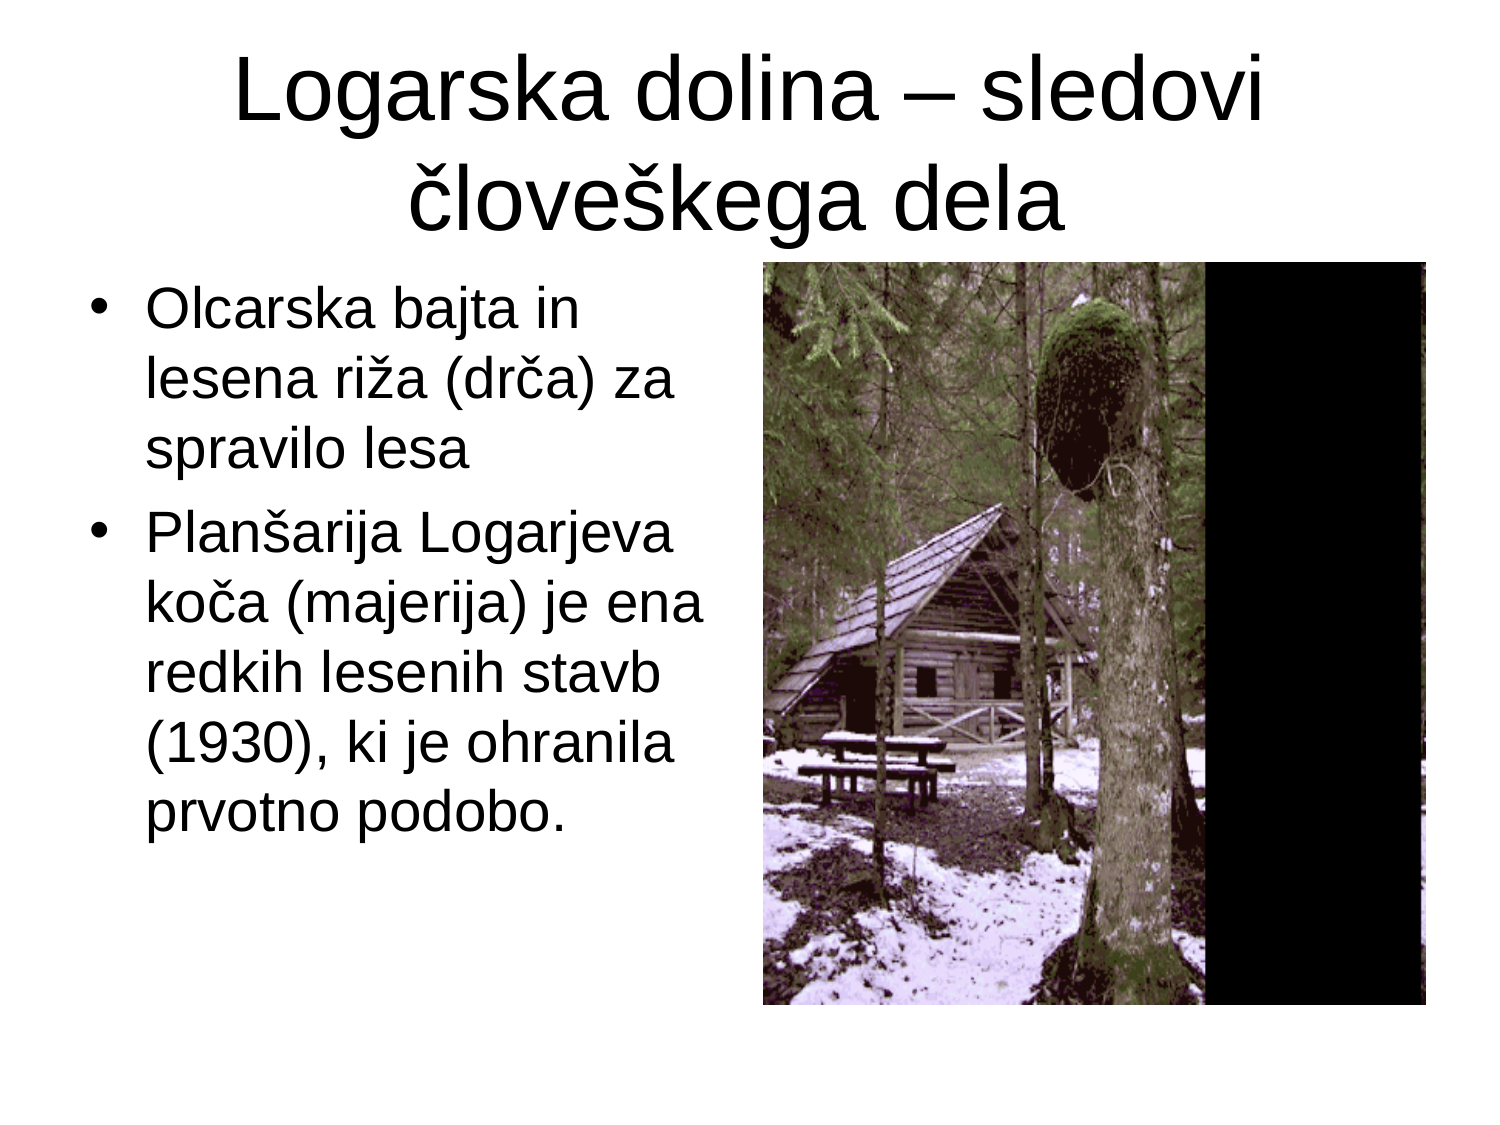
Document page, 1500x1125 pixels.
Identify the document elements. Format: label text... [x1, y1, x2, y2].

picture [763, 262, 1426, 1005]
list Olcarska bajta in lesena riža (drča) za spravilo lesa Planšarija Logarjeva koča (majerija) je ena redkih lesenih stavb (1930), ki je ohranila prvotno podobo. [74, 262, 737, 1006]
title Logarska dolina – sledovi človeškega dela [75, 21, 1426, 257]
